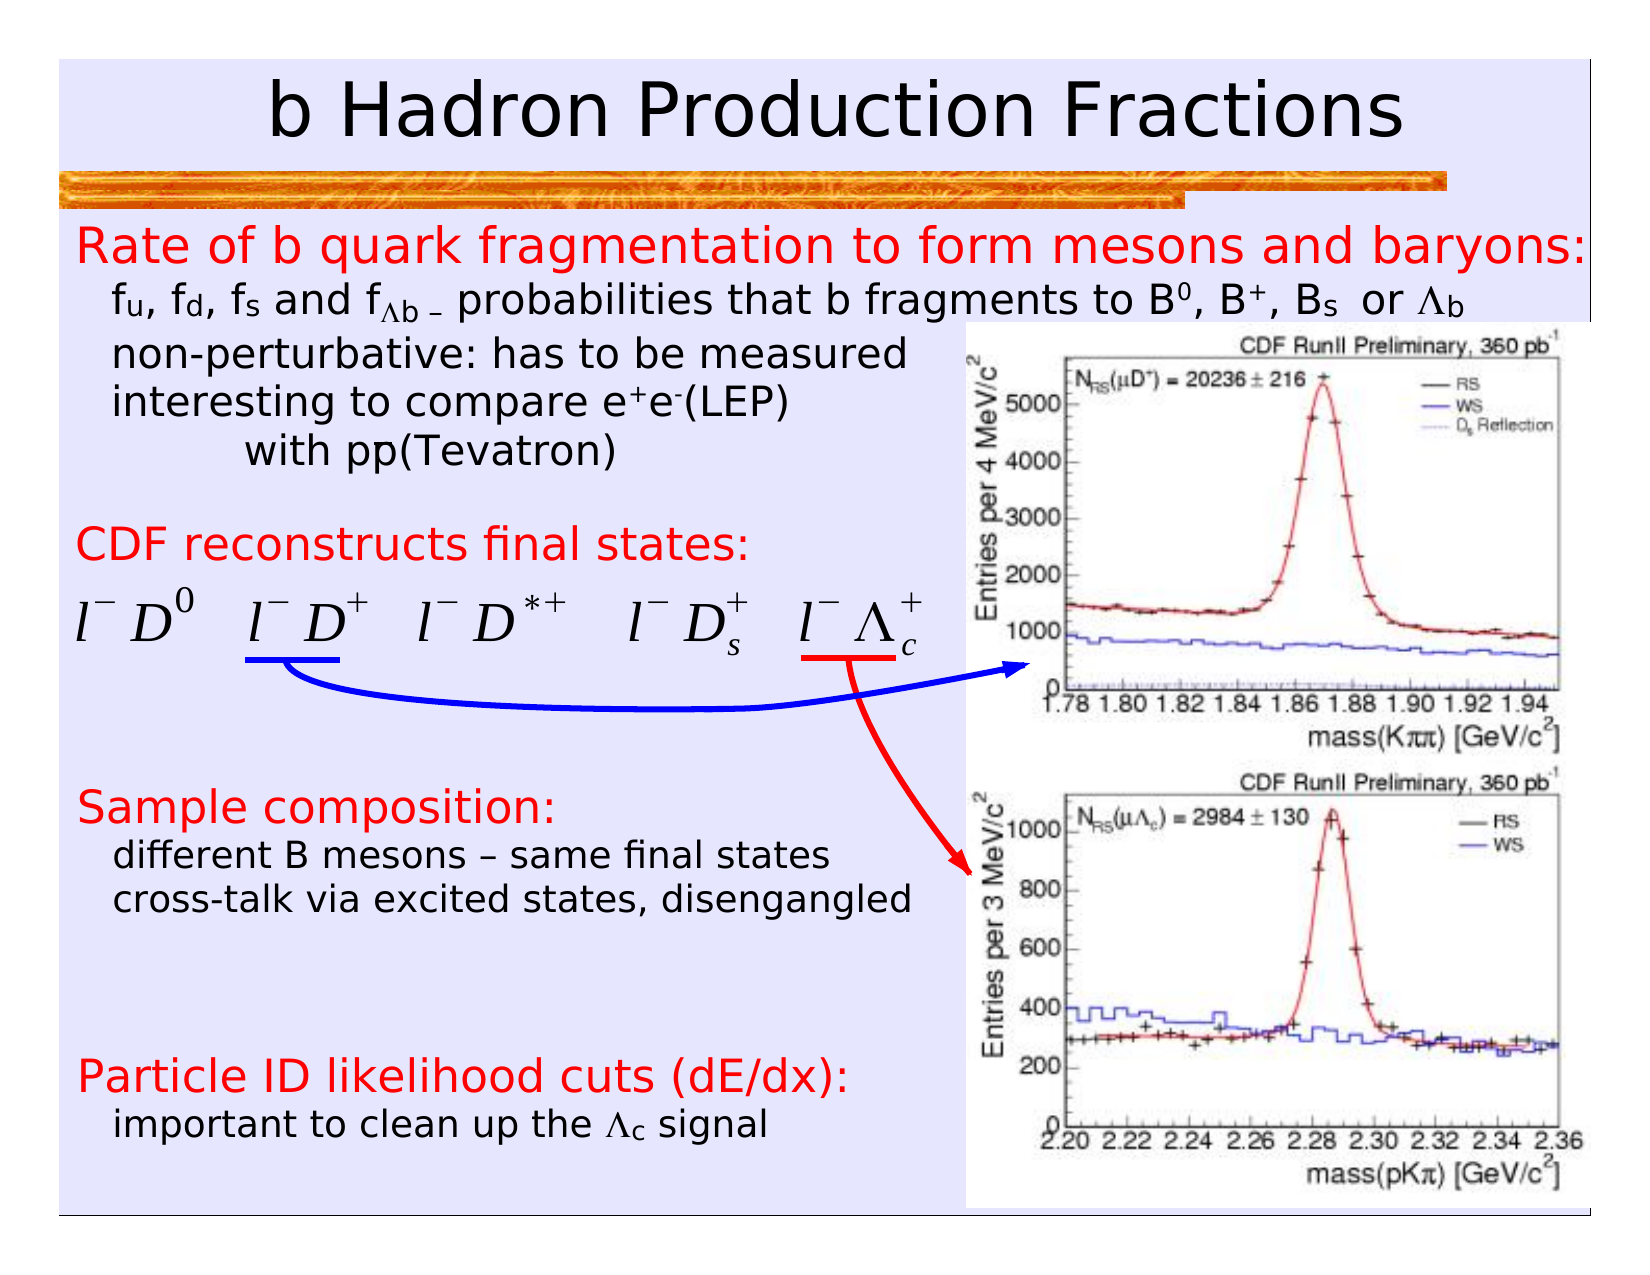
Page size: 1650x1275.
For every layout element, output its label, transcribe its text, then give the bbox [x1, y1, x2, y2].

chart [401, 581, 585, 657]
text_box CDF reconstructs final states: [59, 508, 756, 580]
chart [783, 581, 941, 666]
chart [59, 581, 210, 657]
text_box Rate of b quark fragmentation to form mesons and baryons: fu, fd, fs and fLb – probabilities that b fragments to B0, B+, Bs or Lb non-perturbative: has to be measured interesting to compare e+e-(LEP) with pp(Tevatron) [60, 210, 1572, 492]
picture [59, 171, 1447, 209]
chart [232, 581, 390, 657]
text_box b Hadron Production Fractions [252, 59, 1398, 162]
text_box Particle ID likelihood cuts (dE/dx): important to clean up the Lc signal [59, 1039, 855, 1169]
chart [612, 581, 770, 666]
picture [966, 322, 1591, 1208]
text_box Sample composition: different B mesons – same final states cross-talk via excited states, disengangled [59, 770, 950, 932]
